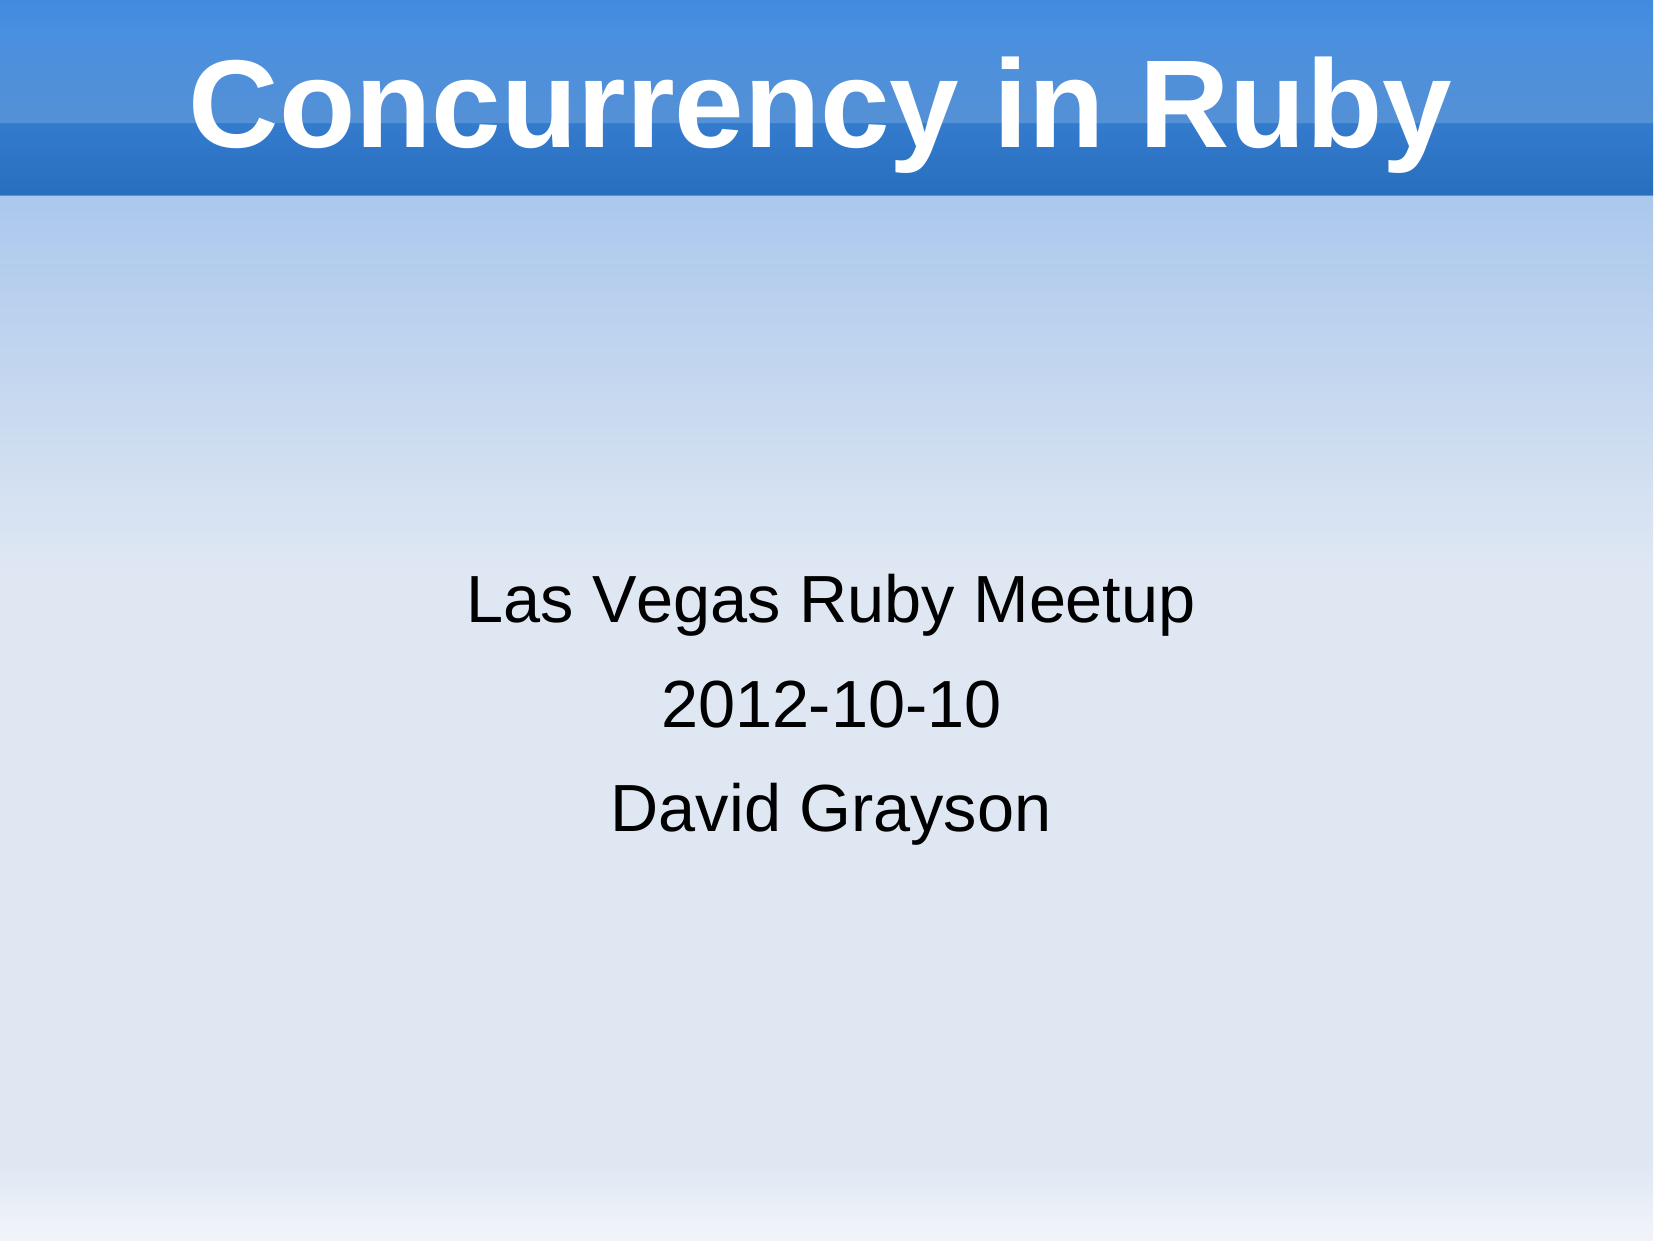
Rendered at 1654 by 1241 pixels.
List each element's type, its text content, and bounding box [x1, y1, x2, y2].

list Las Vegas Ruby Meetup 2012-10-10 David Grayson [87, 562, 1576, 863]
picture [0, 0, 1654, 1241]
title Concurrency in Ruby [76, 0, 1565, 208]
